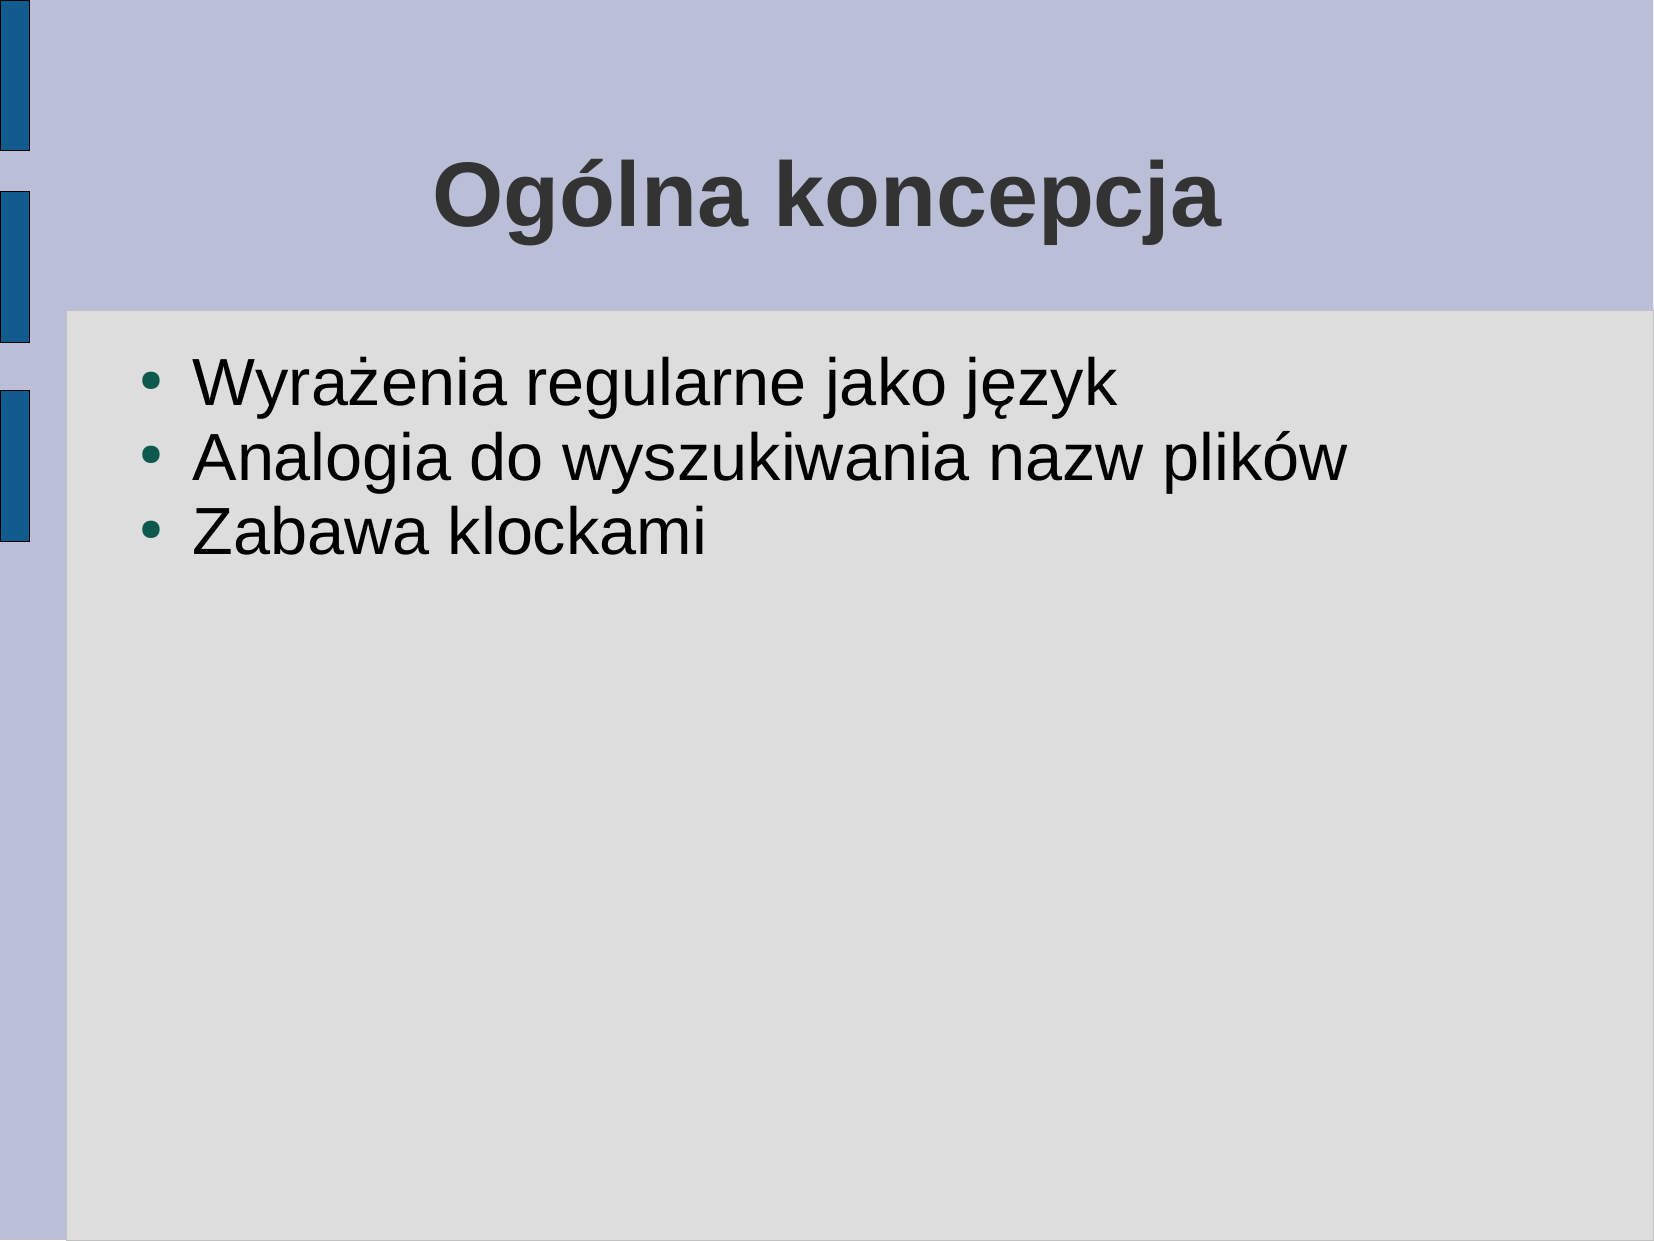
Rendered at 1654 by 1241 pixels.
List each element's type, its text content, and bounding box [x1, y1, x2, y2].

list Wyrażenia regularne jako język Analogia do wyszukiwania nazw plików Zabawa klockami [121, 344, 1534, 1127]
title Ogólna koncepcja [121, 91, 1534, 299]
